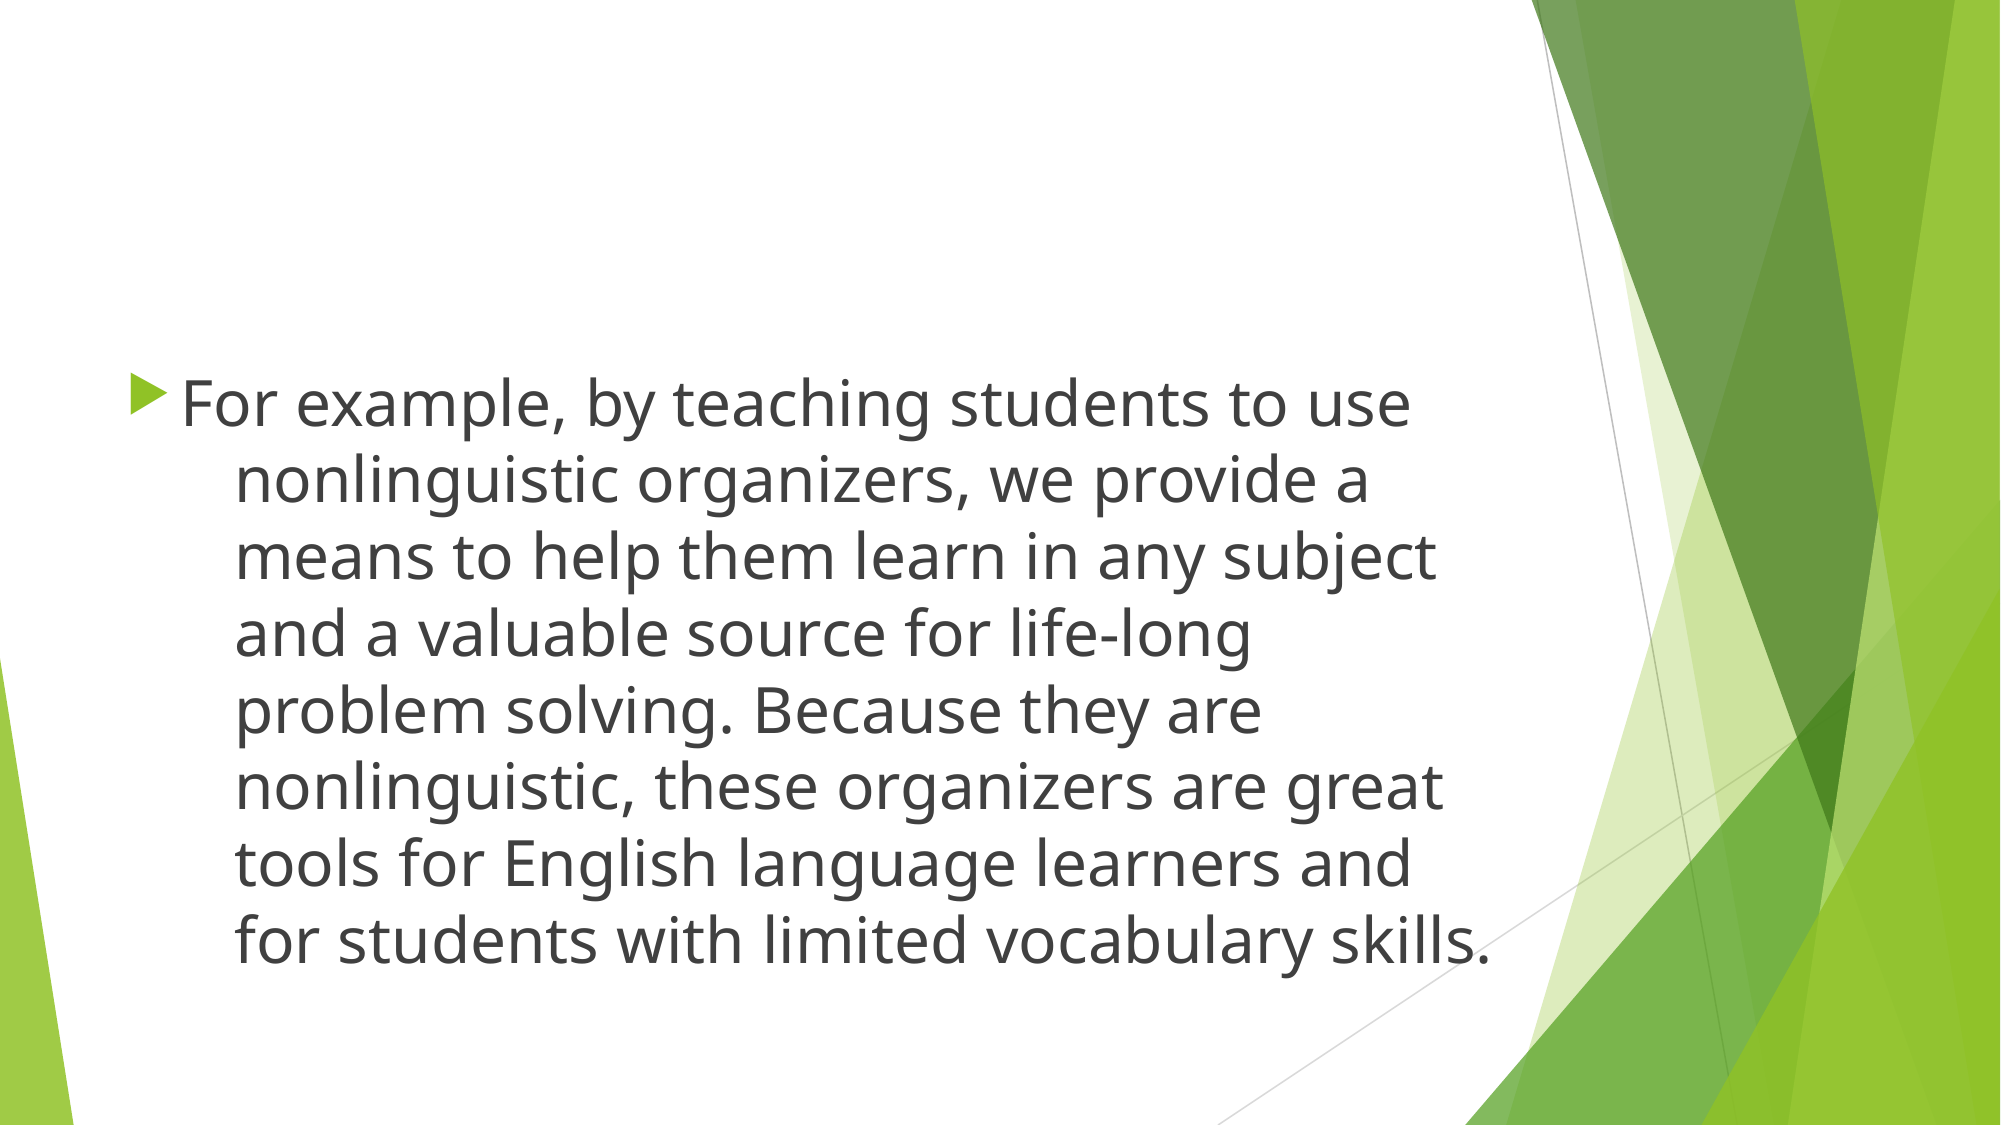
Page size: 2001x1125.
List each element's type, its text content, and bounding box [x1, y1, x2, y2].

list For example, by teaching students to use nonlinguistic organizers, we provide a means to help them learn in any subject and a valuable source for life-long problem solving. Because they are nonlinguistic, these organizers are great tools for English language learners and for students with limited vocabulary skills. [111, 354, 1522, 992]
